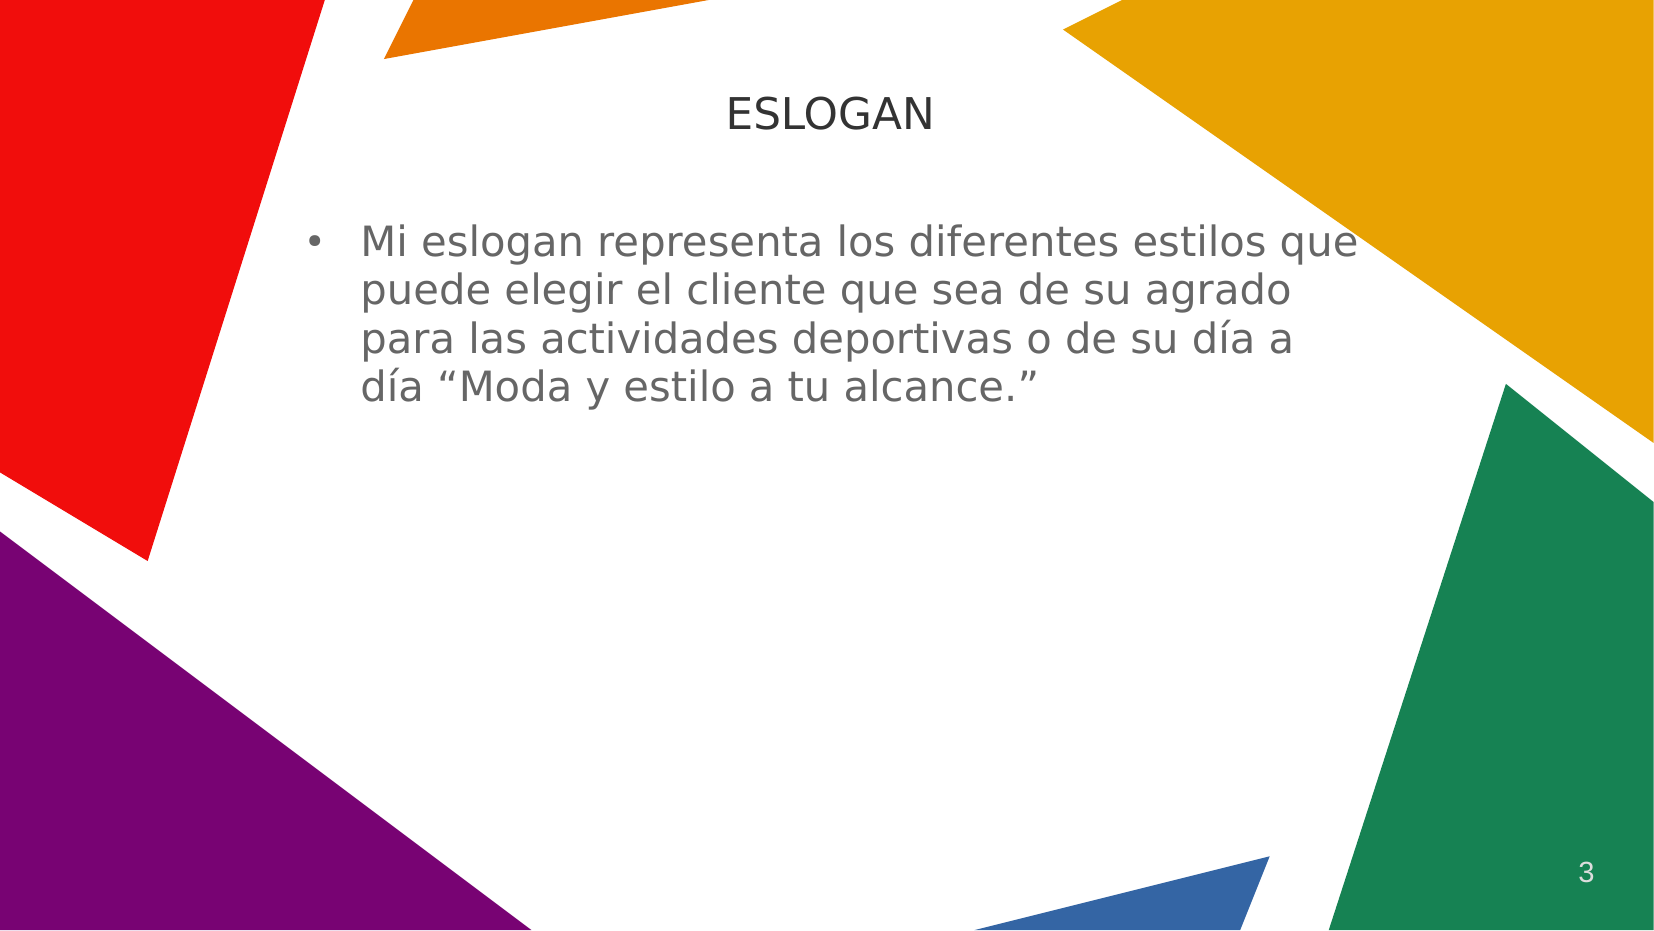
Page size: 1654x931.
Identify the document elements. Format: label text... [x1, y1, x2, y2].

list Mi eslogan representa los diferentes estilos que puede elegir el cliente que sea de su agrado para las actividades deportivas o de su día a día “Moda y estilo a tu alcance.” [289, 217, 1372, 817]
title ESLOGAN [289, 37, 1372, 193]
